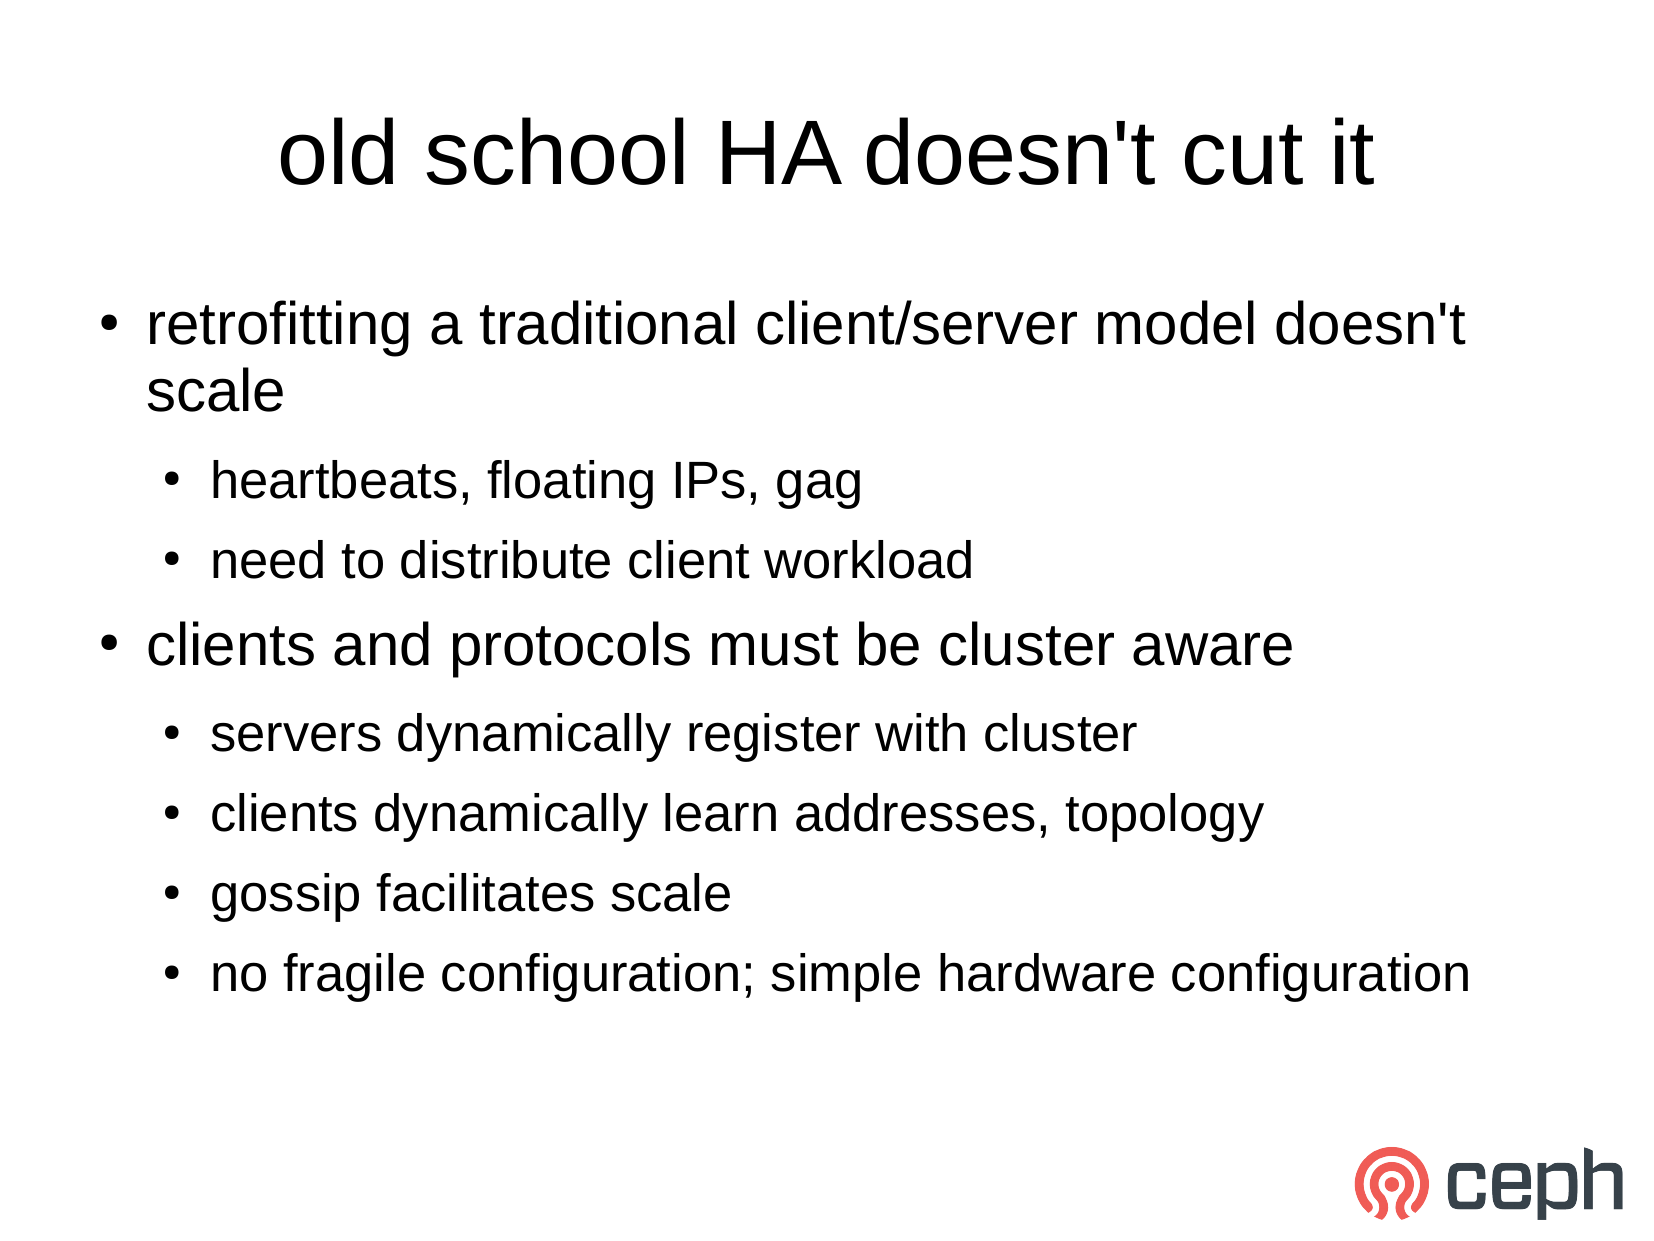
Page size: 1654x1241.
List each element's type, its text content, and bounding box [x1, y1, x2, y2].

list retrofitting a traditional client/server model doesn't scale heartbeats, floating IPs, gag need to distribute client workload clients and protocols must be cluster aware servers dynamically register with cluster clients dynamically learn addresses, topology gossip facilitates scale no fragile configuration; simple hardware configuration [82, 290, 1571, 1010]
picture [1308, 1100, 1654, 1241]
title old school HA doesn't cut it [82, 49, 1571, 257]
